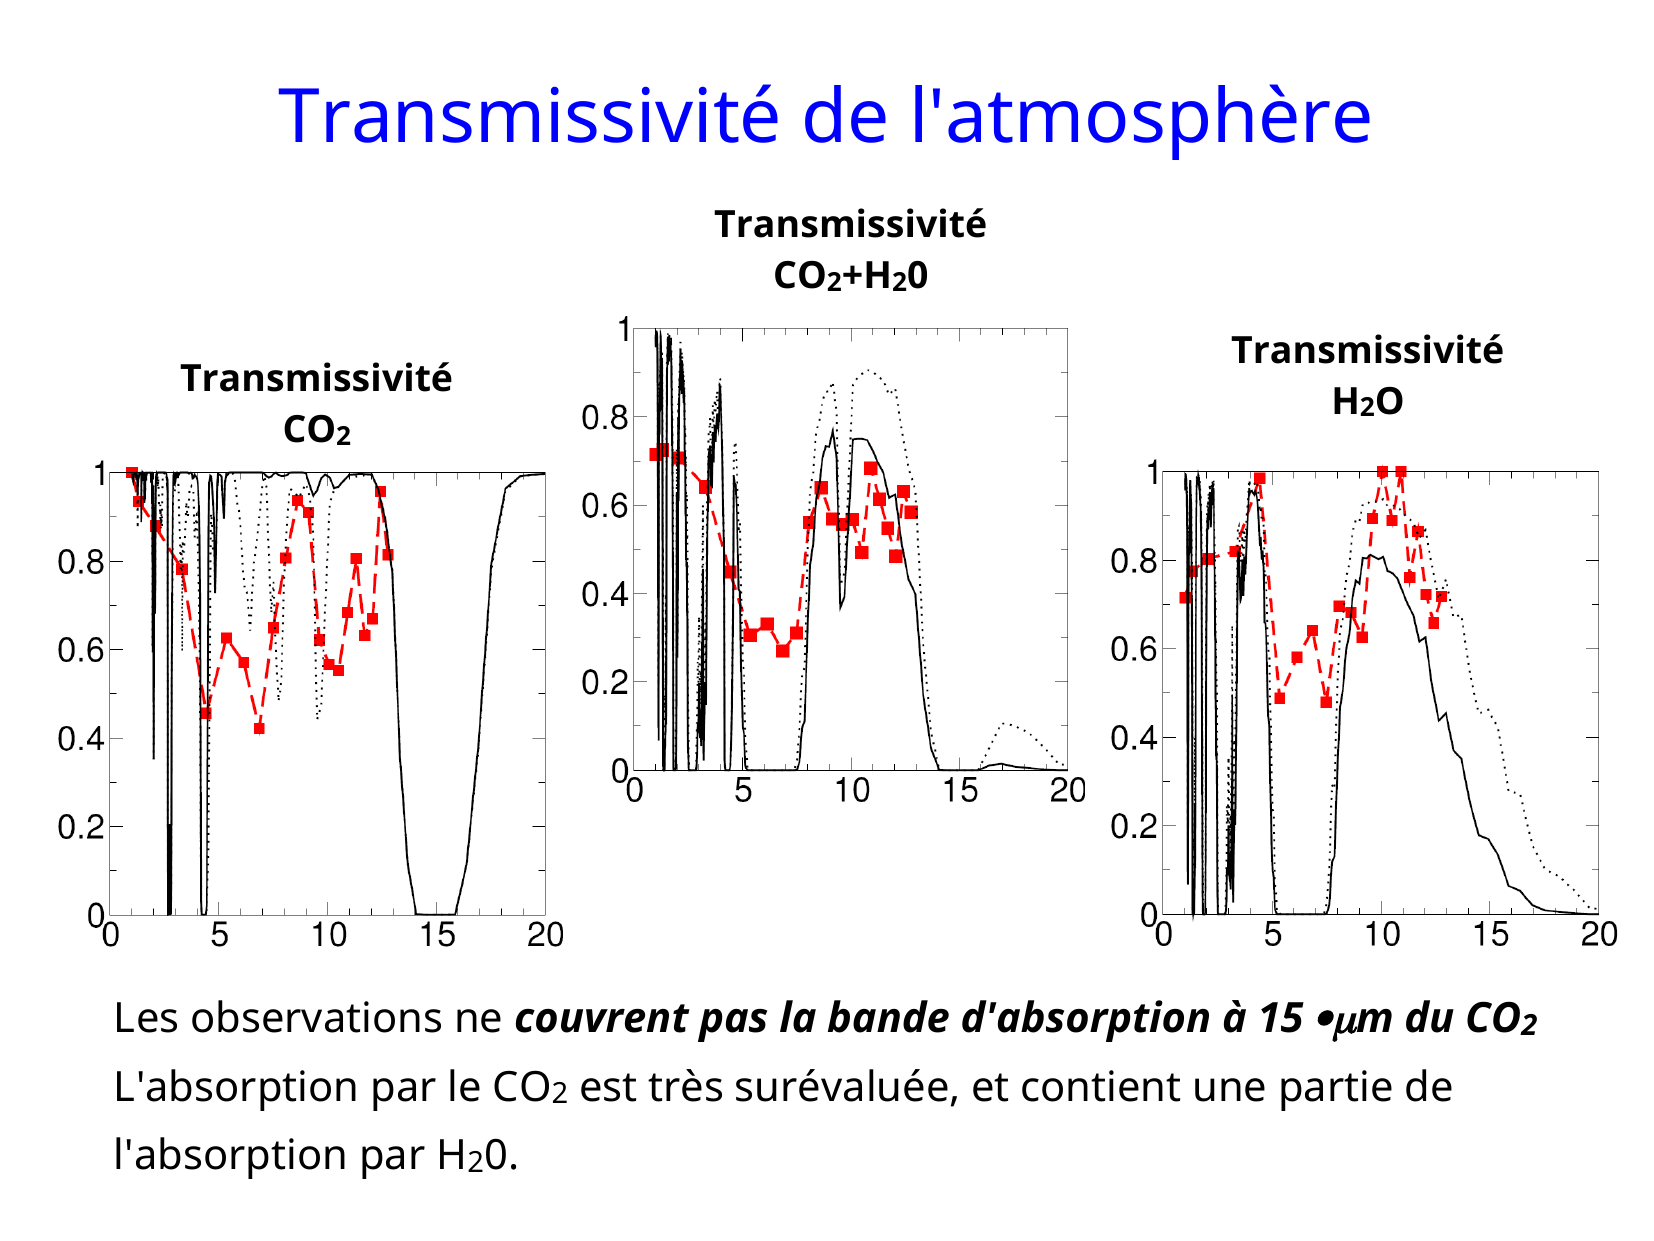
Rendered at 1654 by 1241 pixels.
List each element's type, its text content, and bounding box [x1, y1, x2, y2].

title Transmissivité de l'atmosphère [82, 21, 1571, 206]
picture [58, 459, 563, 947]
text_box Transmissivité CO2 [71, 344, 562, 456]
picture [1111, 458, 1618, 947]
text_box Transmissivité CO2+H20 [605, 190, 1096, 302]
text_box Les observations ne couvrent pas la bande d'absorption à 15 m du CO2 L'absorption par le CO2 est très surévaluée, et contient une partie de l'absorption par H20. [99, 969, 1578, 1183]
text_box Transmissivité H2O [1123, 315, 1613, 428]
picture [582, 314, 1085, 803]
